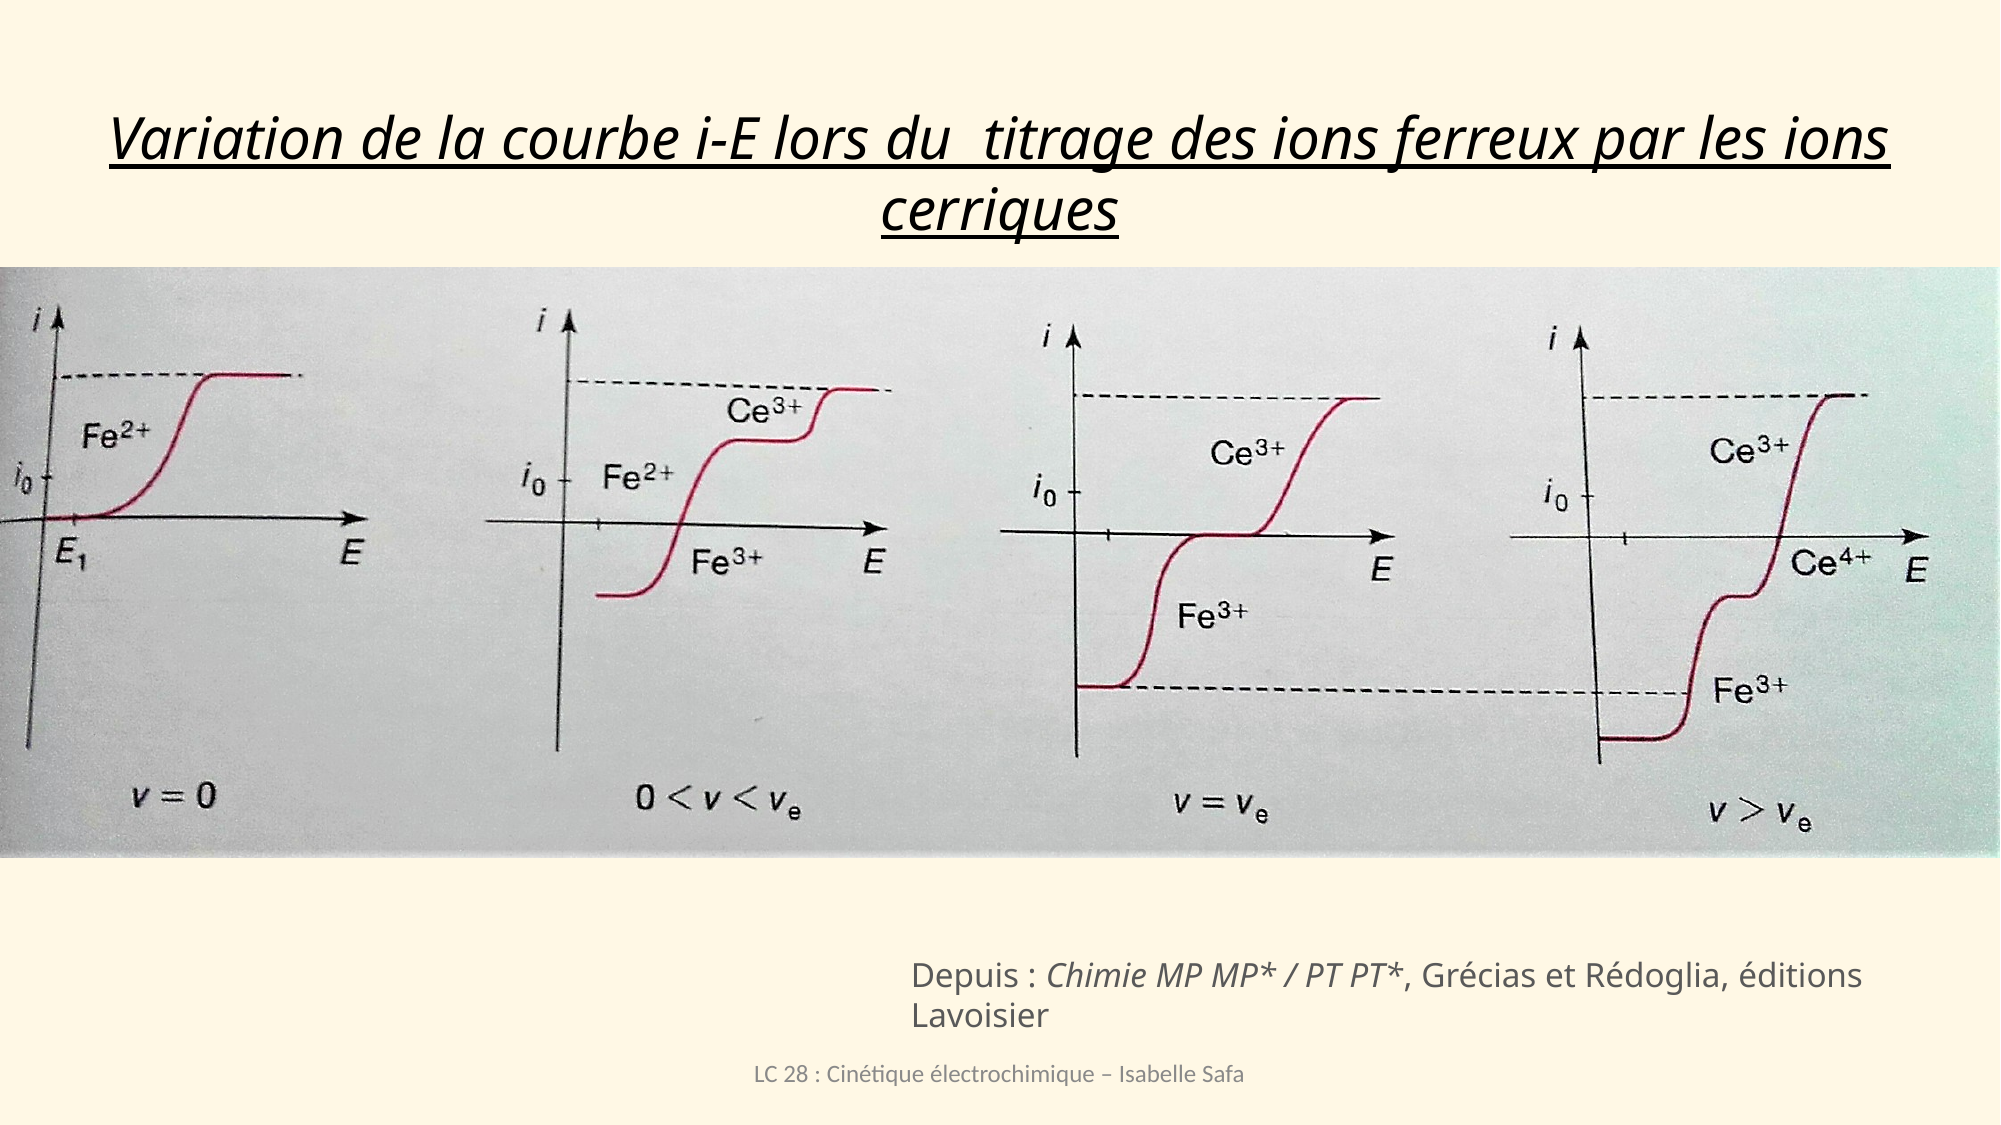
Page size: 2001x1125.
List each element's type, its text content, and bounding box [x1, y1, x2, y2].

text_box Variation de la courbe i-E lors du titrage des ions ferreux par les ions cerriques [0, 94, 2000, 180]
picture [0, 267, 2000, 858]
text_box Depuis : Chimie MP MP* / PT PT*, Grécias et Rédoglia, éditions Lavoisier [895, 946, 2000, 1043]
text_box LC 28 : Cinétique électrochimique – Isabelle Safa [662, 1042, 1338, 1103]
